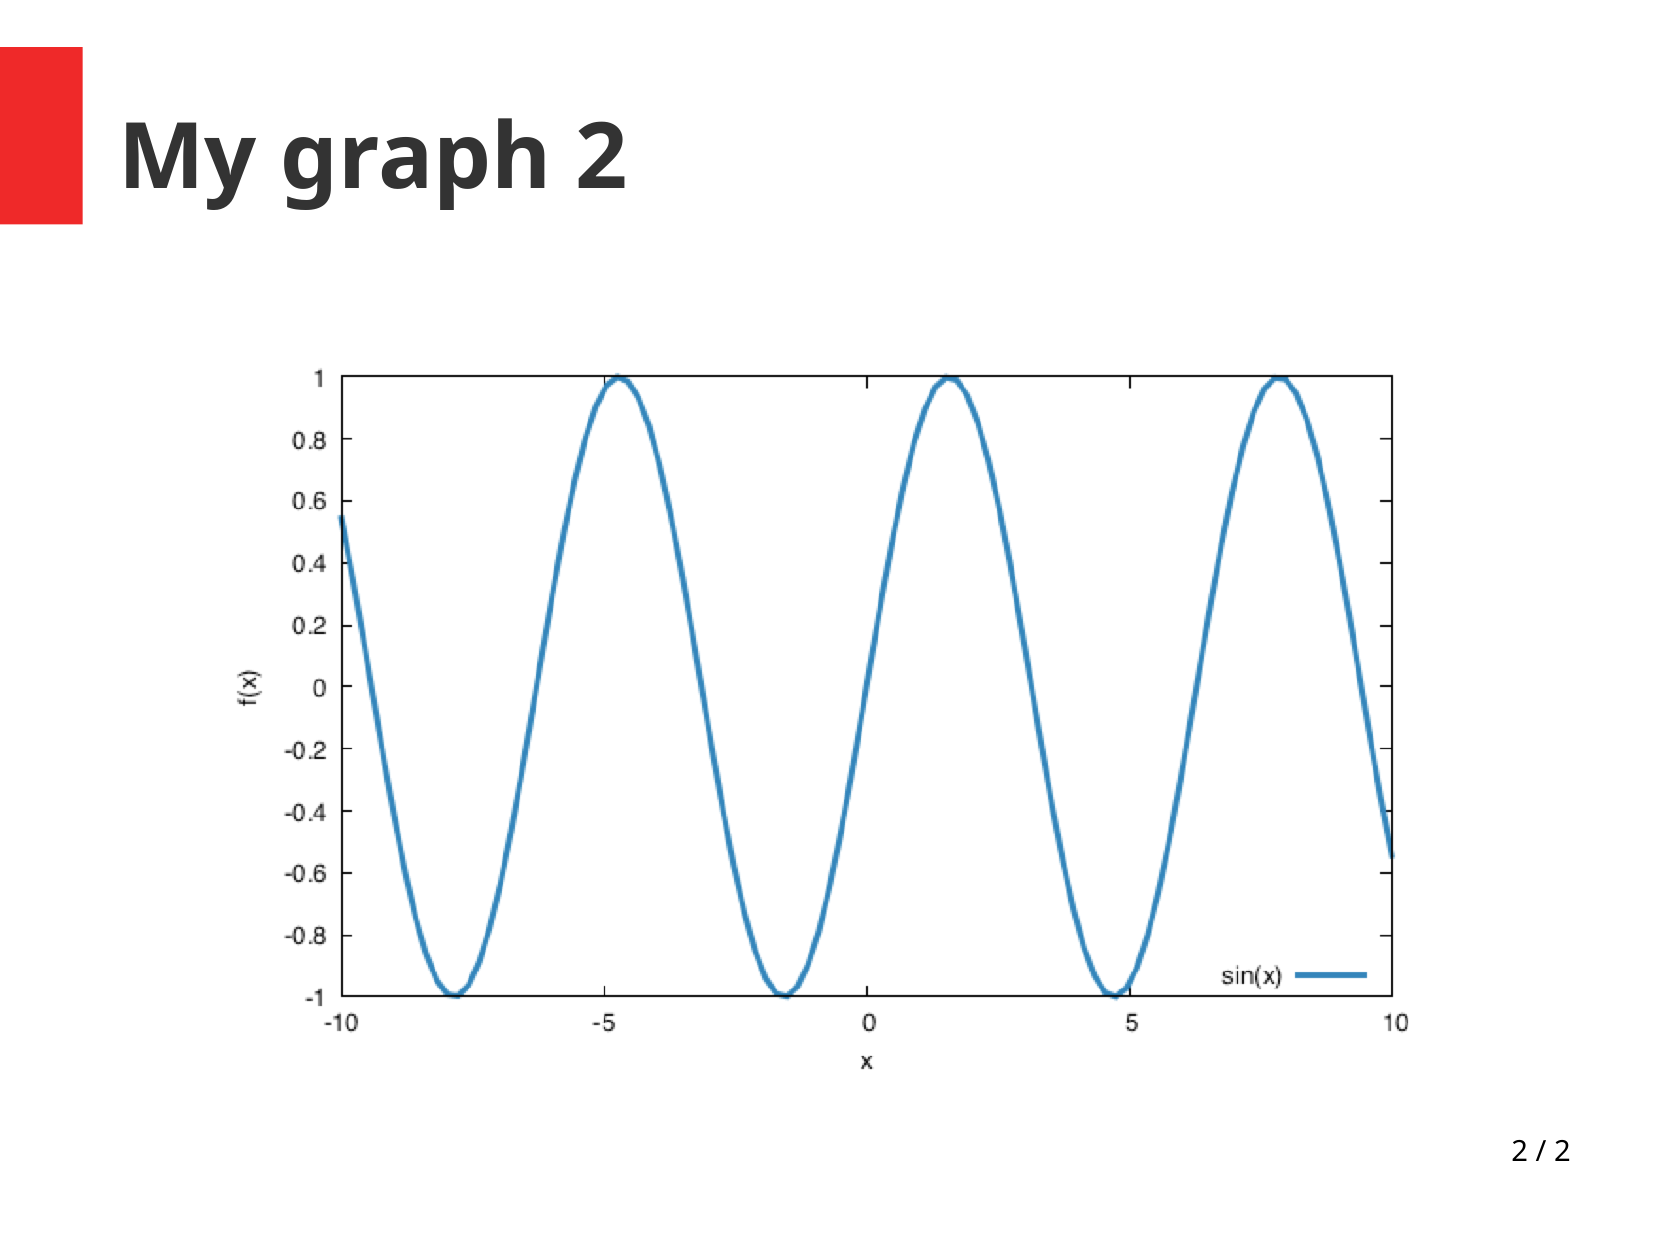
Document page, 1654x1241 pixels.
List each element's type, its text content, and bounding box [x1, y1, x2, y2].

picture [229, 354, 1425, 1074]
title My graph 2 [118, 49, 1571, 257]
